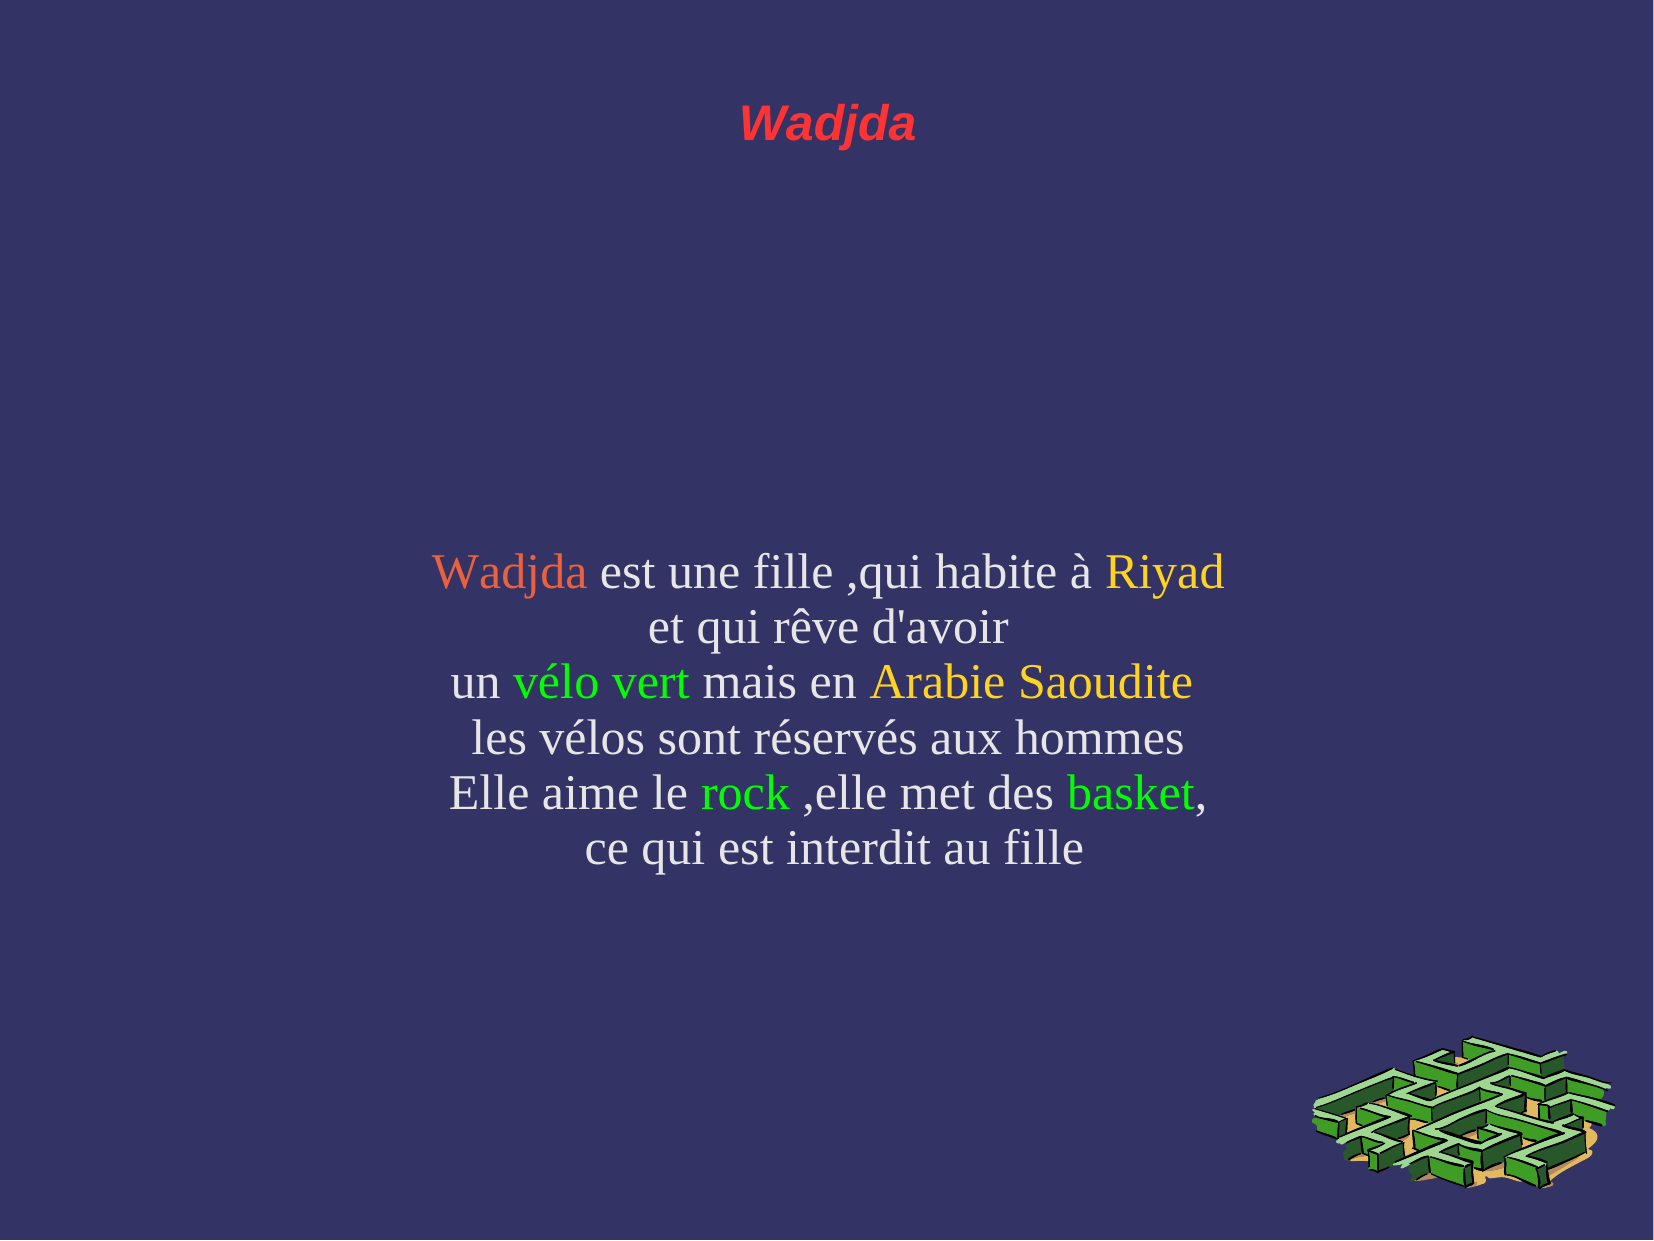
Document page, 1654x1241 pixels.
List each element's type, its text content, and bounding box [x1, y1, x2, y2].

title Wadjda [121, 19, 1534, 227]
subtitle Wadjda est une fille ,qui habite à Riyad et qui rêve d'avoir un vélo vert mais en Arabie Saoudite les vélos sont réservés aux hommes Elle aime le rock ,elle met des basket, ce qui est interdit au fille [132, 318, 1524, 1101]
